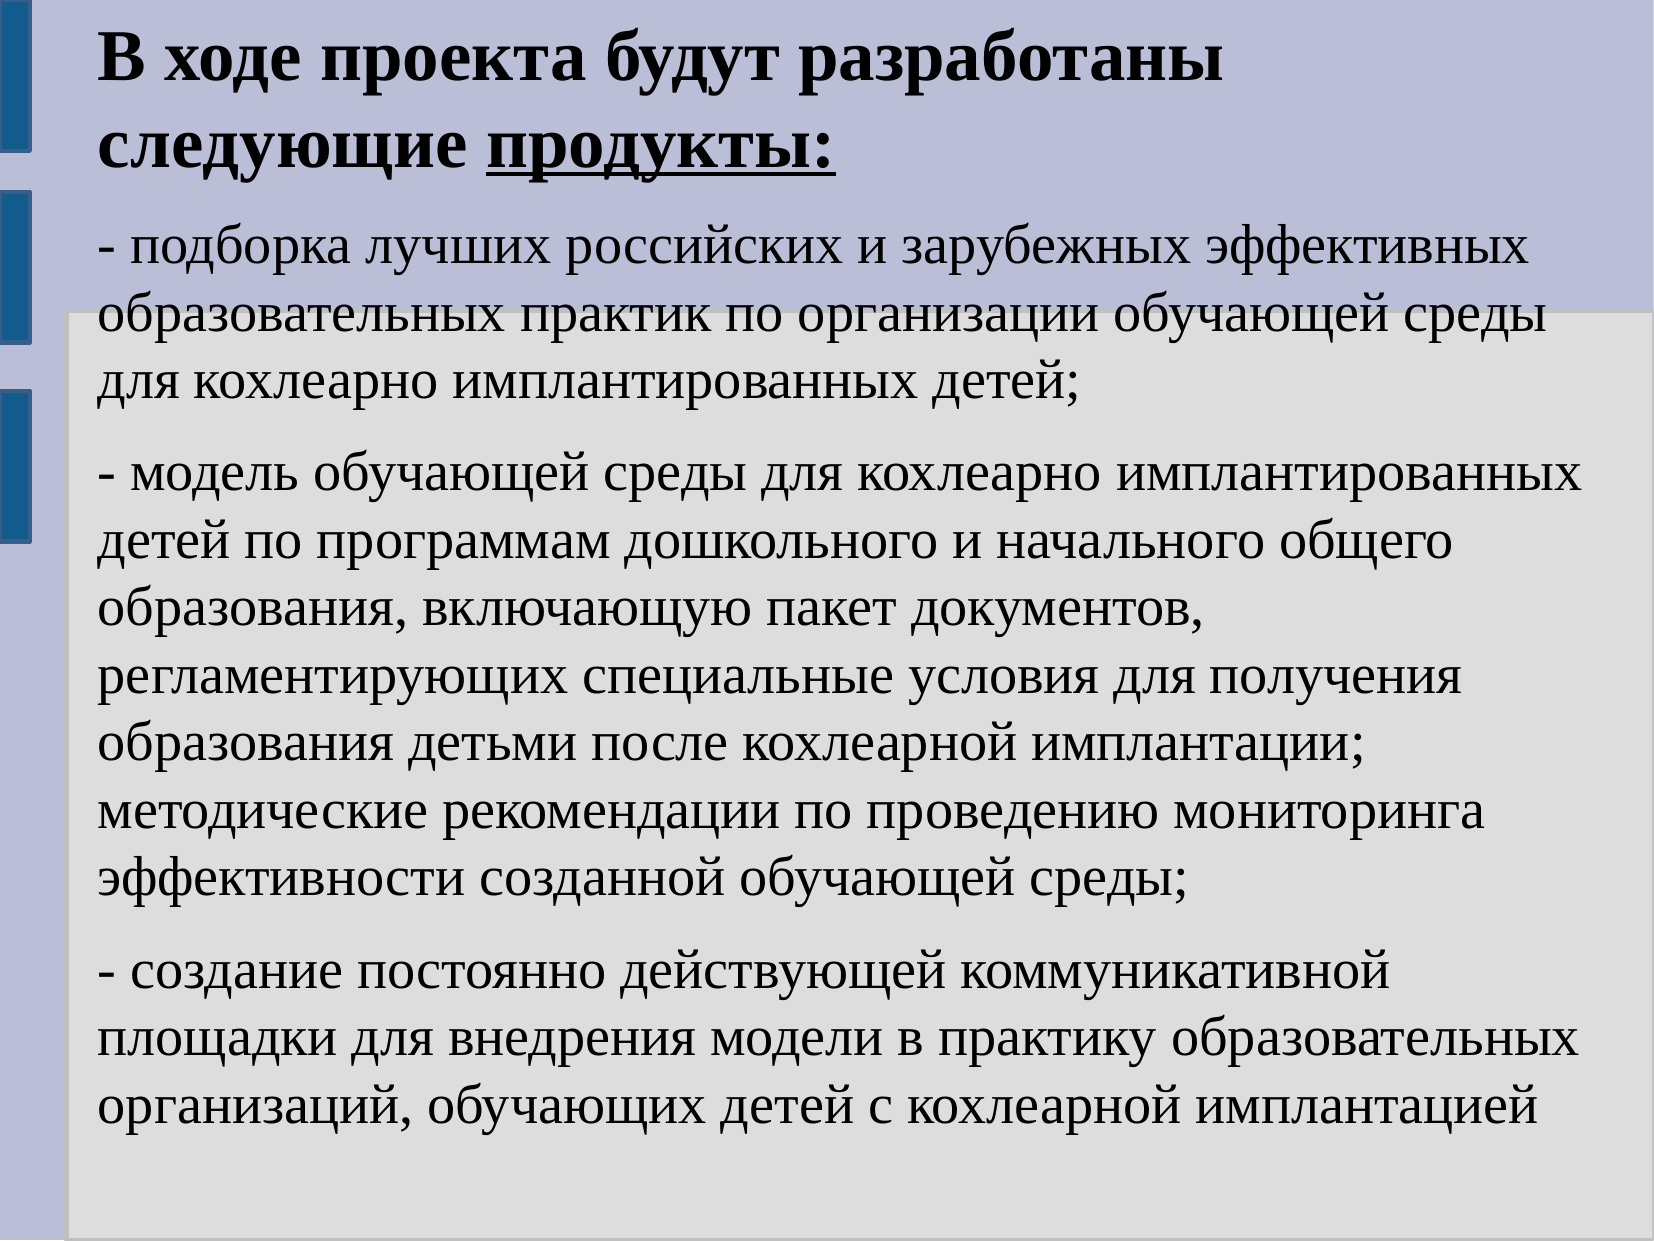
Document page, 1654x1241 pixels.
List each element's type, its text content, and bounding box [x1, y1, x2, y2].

text_box В ходе проекта будут разработаны следующие продукты: - подборка лучших российских и зарубежных эффективных образовательных практик по организации обучающей среды для кохлеарно имплантированных детей; - модель обучающей среды для кохлеарно имплантированных детей по программам дошкольного и начального общего образования, включающую пакет документов, регламентирующих специальные условия для получения образования детьми после кохлеарной имплантации; методические рекомендации по проведению мониторинга эффективности созданной обучающей среды; - создание постоянно действующей коммуникативной площадки для внедрения модели в практику образовательных организаций, обучающих детей с кохлеарной имплантацией [82, 0, 1619, 1241]
